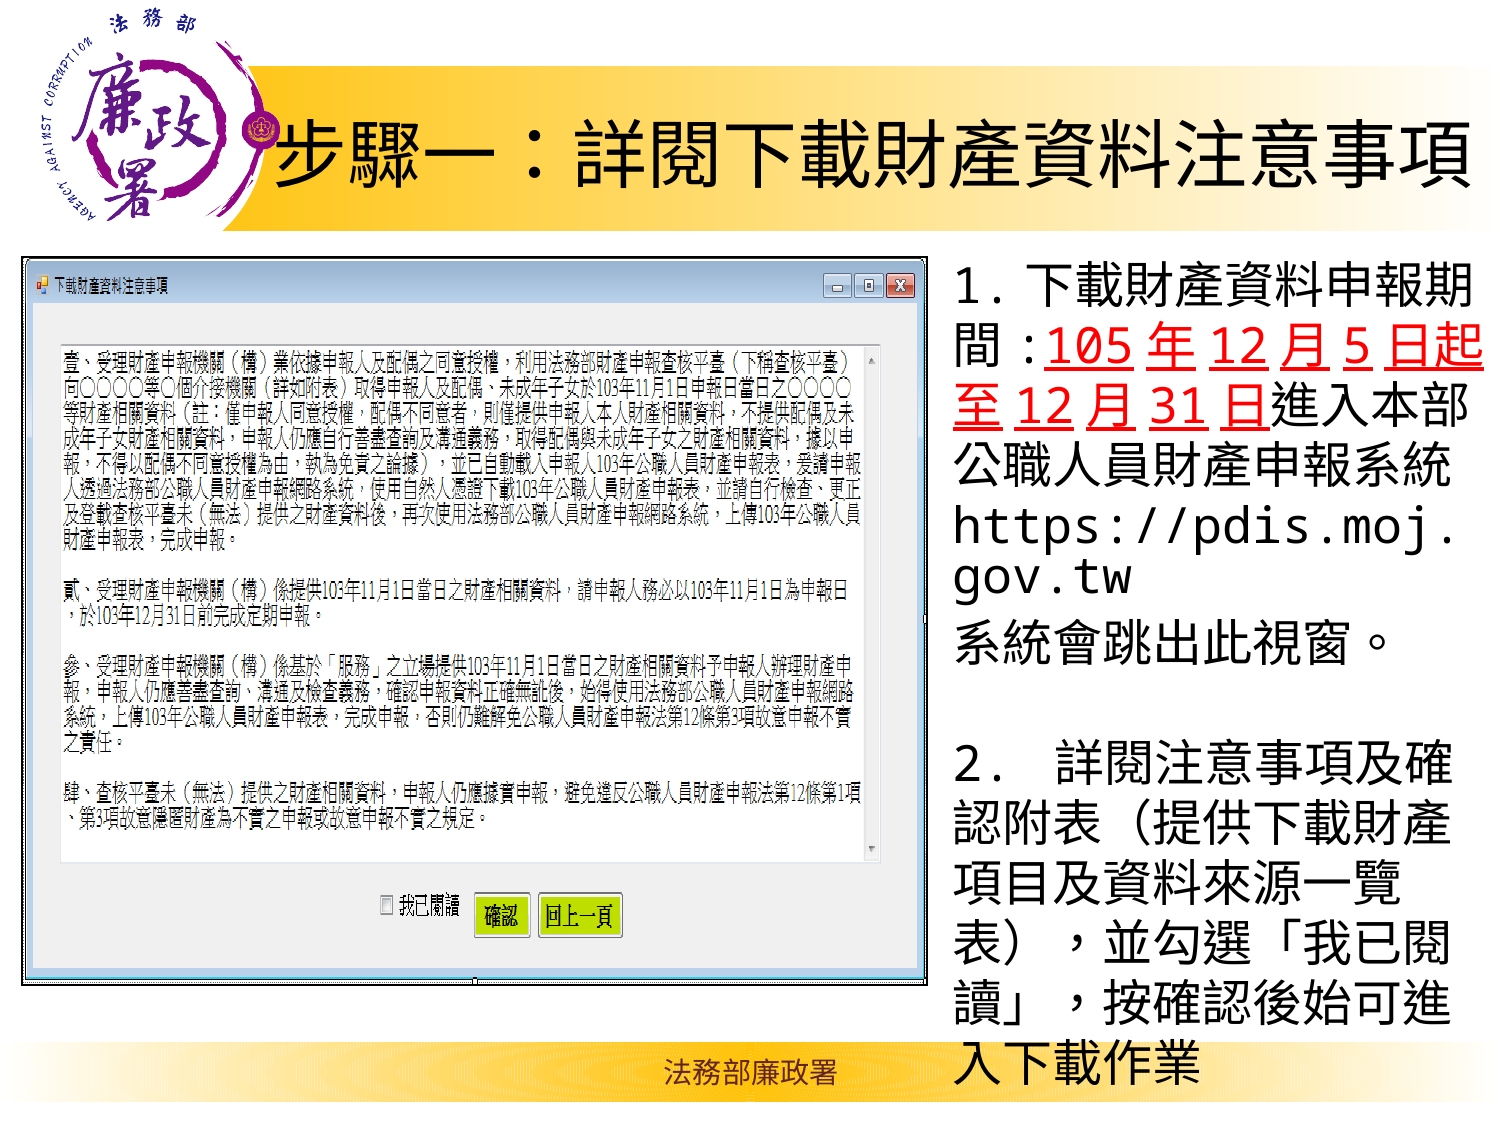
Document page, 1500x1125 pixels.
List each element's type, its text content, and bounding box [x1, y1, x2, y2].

text_box 1.下載財產資料申報期間:105年12月5日起至12月31日進入本部公職人員財產申報系統https://pdis.moj.gov.tw系統會跳出此視窗。 2. 詳閱注意事項及確認附表（提供下載財產項目及資料來源一覽表），並勾選「我已閱讀」，按確認後始可進入下載作業 [937, 246, 1500, 1049]
picture [23, 257, 926, 985]
text_box 法務部廉政署 [980, 1049, 989, 1071]
title 步驟一：詳閱下載財產資料注意事項 [257, 70, 1500, 235]
text_box 法務部廉政署 [513, 1046, 989, 1107]
